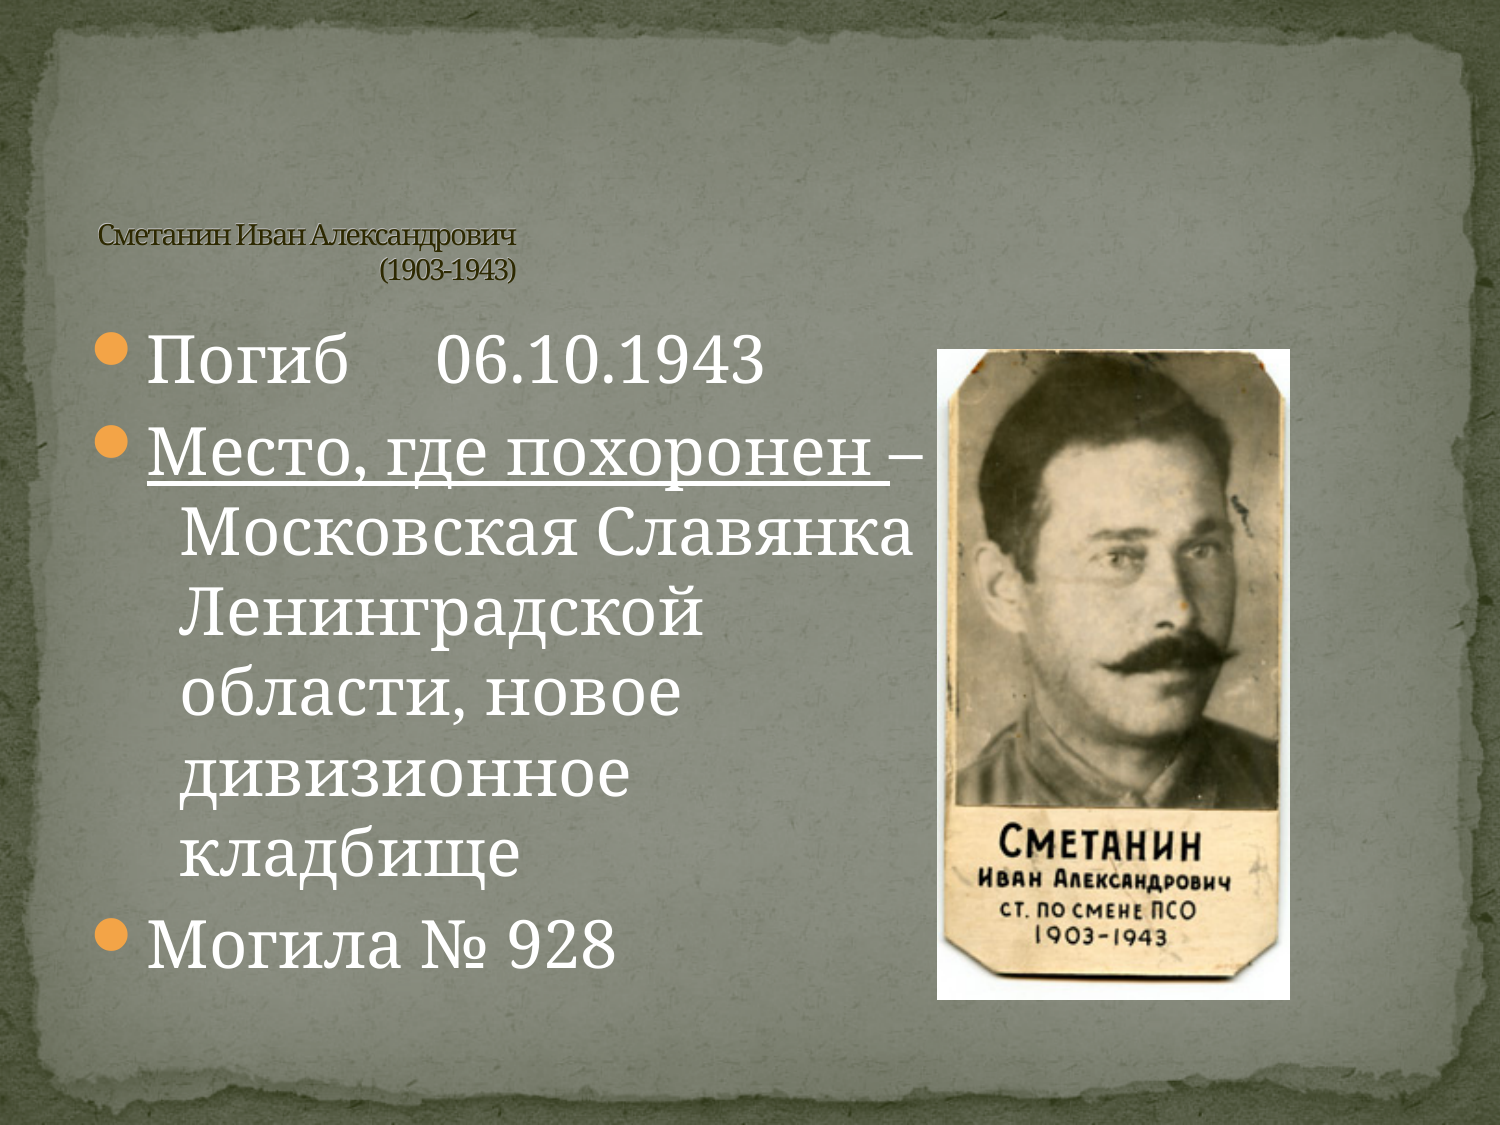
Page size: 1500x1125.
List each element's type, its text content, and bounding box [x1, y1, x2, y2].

list Погиб 06.10.1943 Место, где похоронен – Московская Славянка Ленинградской области, новое дивизионное кладбище Могила № 928 [75, 308, 997, 1059]
picture [937, 350, 1290, 1000]
title Сметанин Иван Александрович (1903-1943) [82, 93, 1433, 294]
